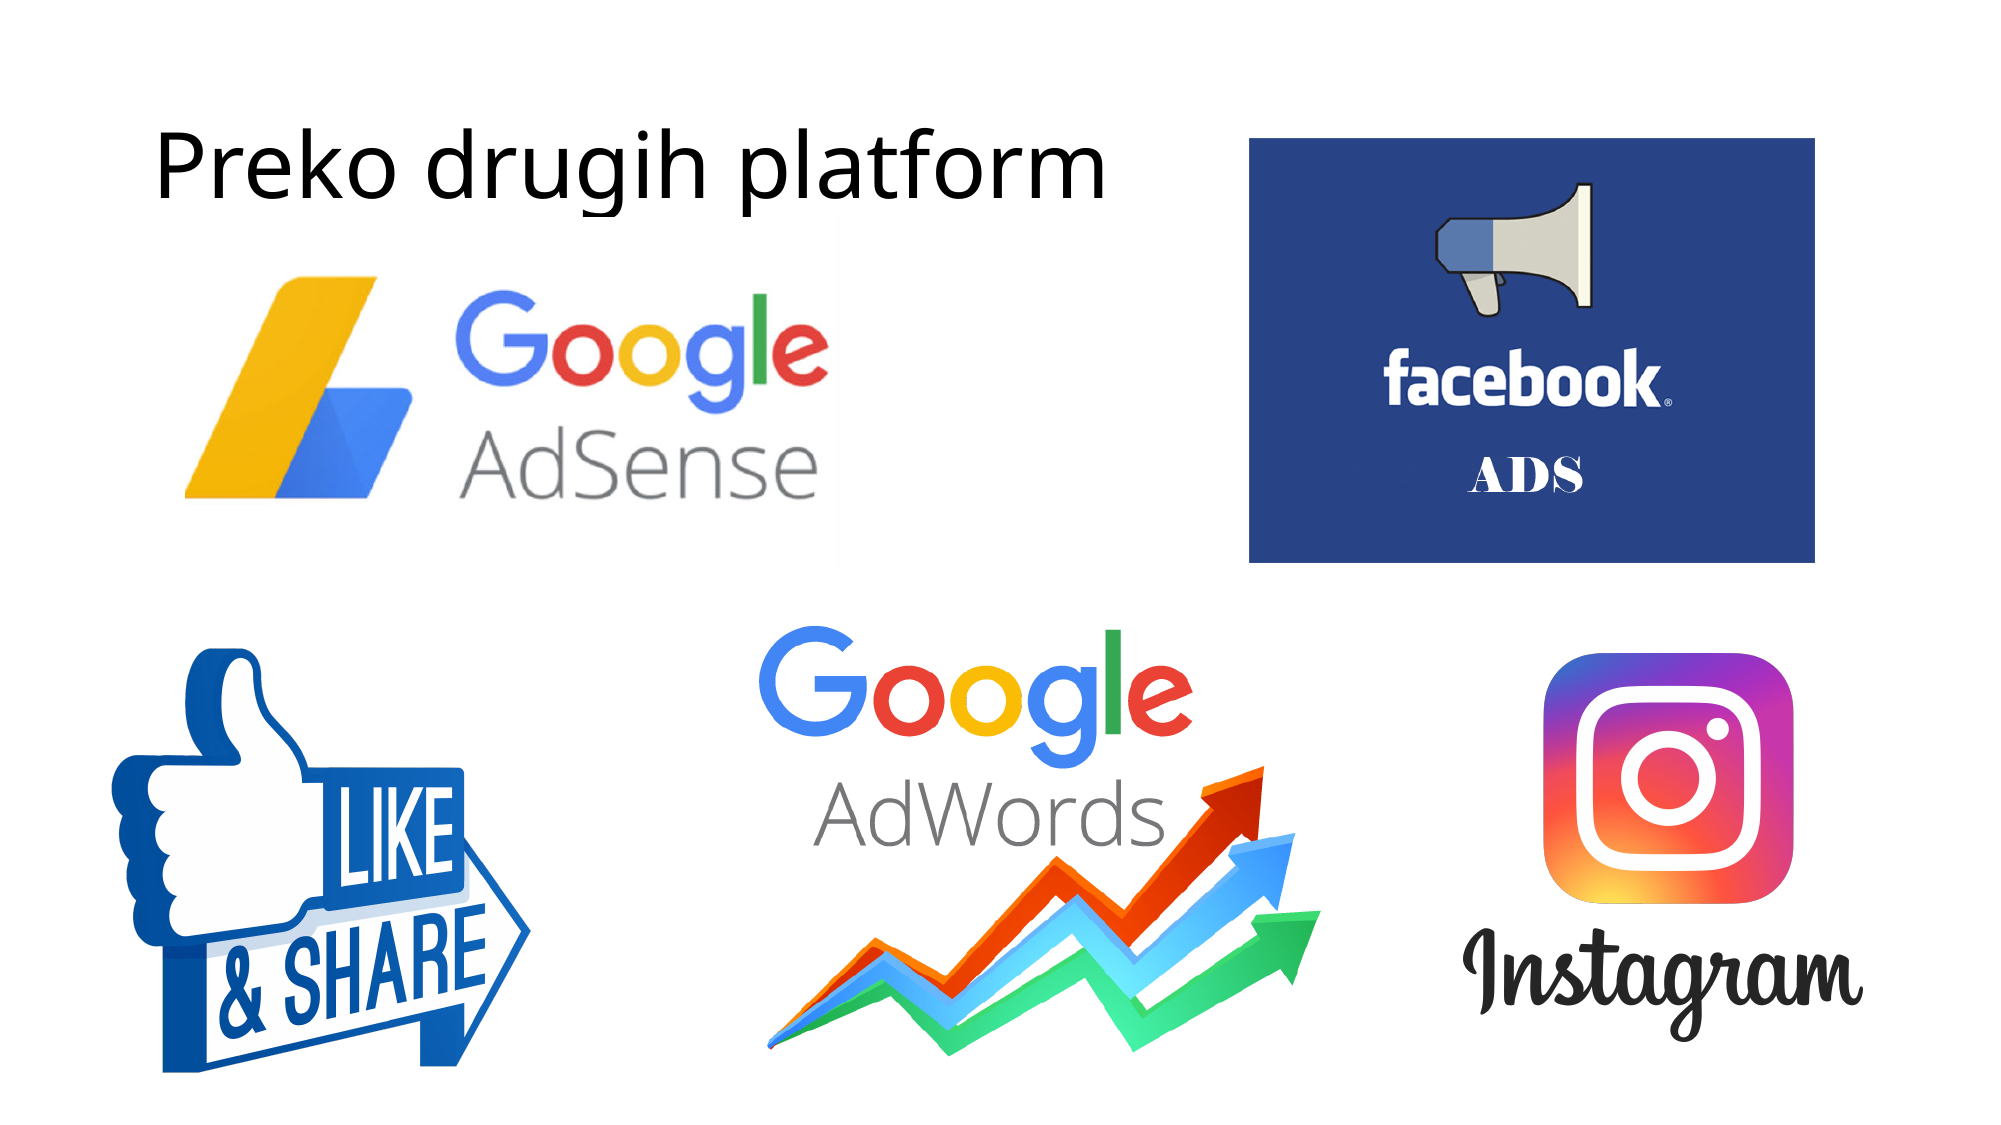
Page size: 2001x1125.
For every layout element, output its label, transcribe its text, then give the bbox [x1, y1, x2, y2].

picture [1249, 139, 1815, 563]
picture [185, 217, 841, 568]
picture [746, 618, 1325, 1058]
title Preko drugih platform [137, 59, 1863, 278]
picture [1463, 654, 1863, 1042]
picture [42, 618, 579, 1125]
